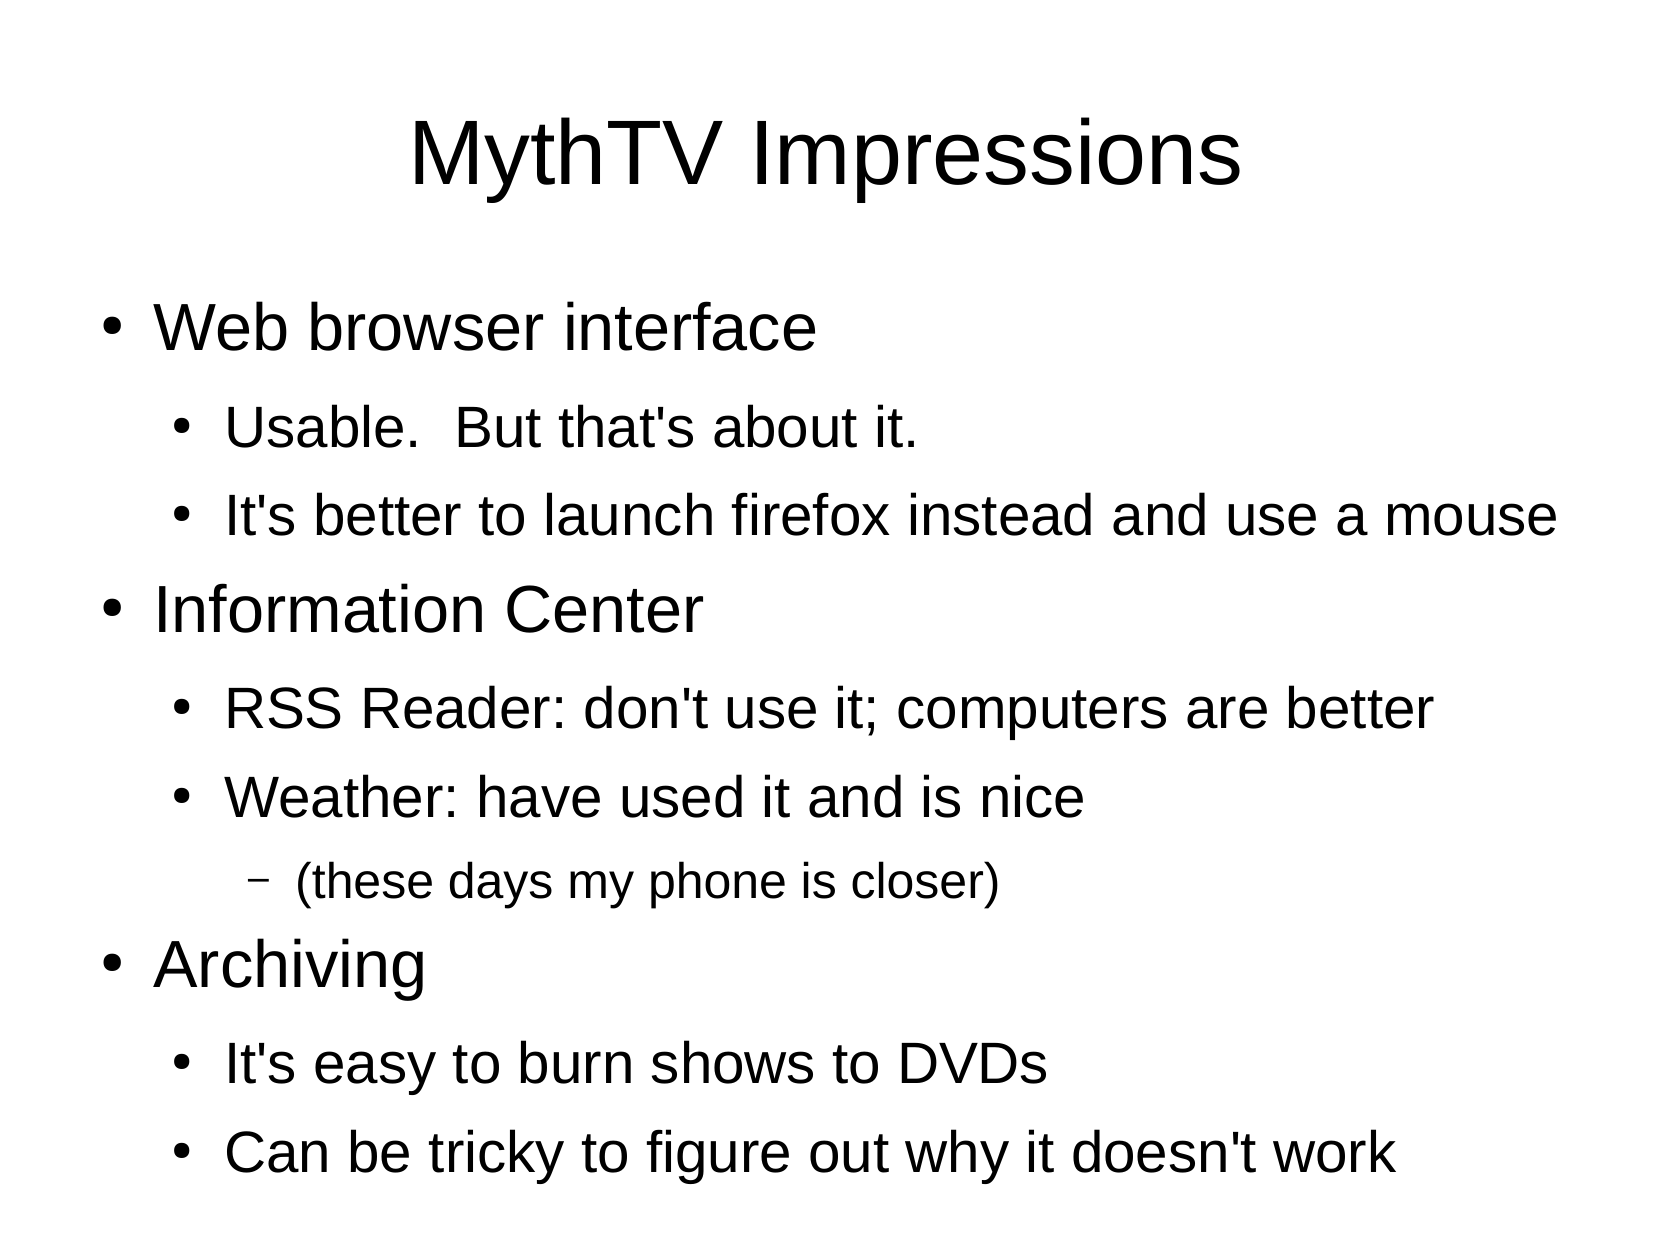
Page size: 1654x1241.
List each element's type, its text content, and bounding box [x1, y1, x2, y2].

title MythTV Impressions [82, 49, 1571, 257]
list Web browser interface Usable. But that's about it. It's better to launch firefox instead and use a mouse Information Center RSS Reader: don't use it; computers are better Weather: have used it and is nice (these days my phone is closer) Archiving It's easy to burn shows to DVDs Can be tricky to figure out why it doesn't work [82, 290, 1571, 1241]
